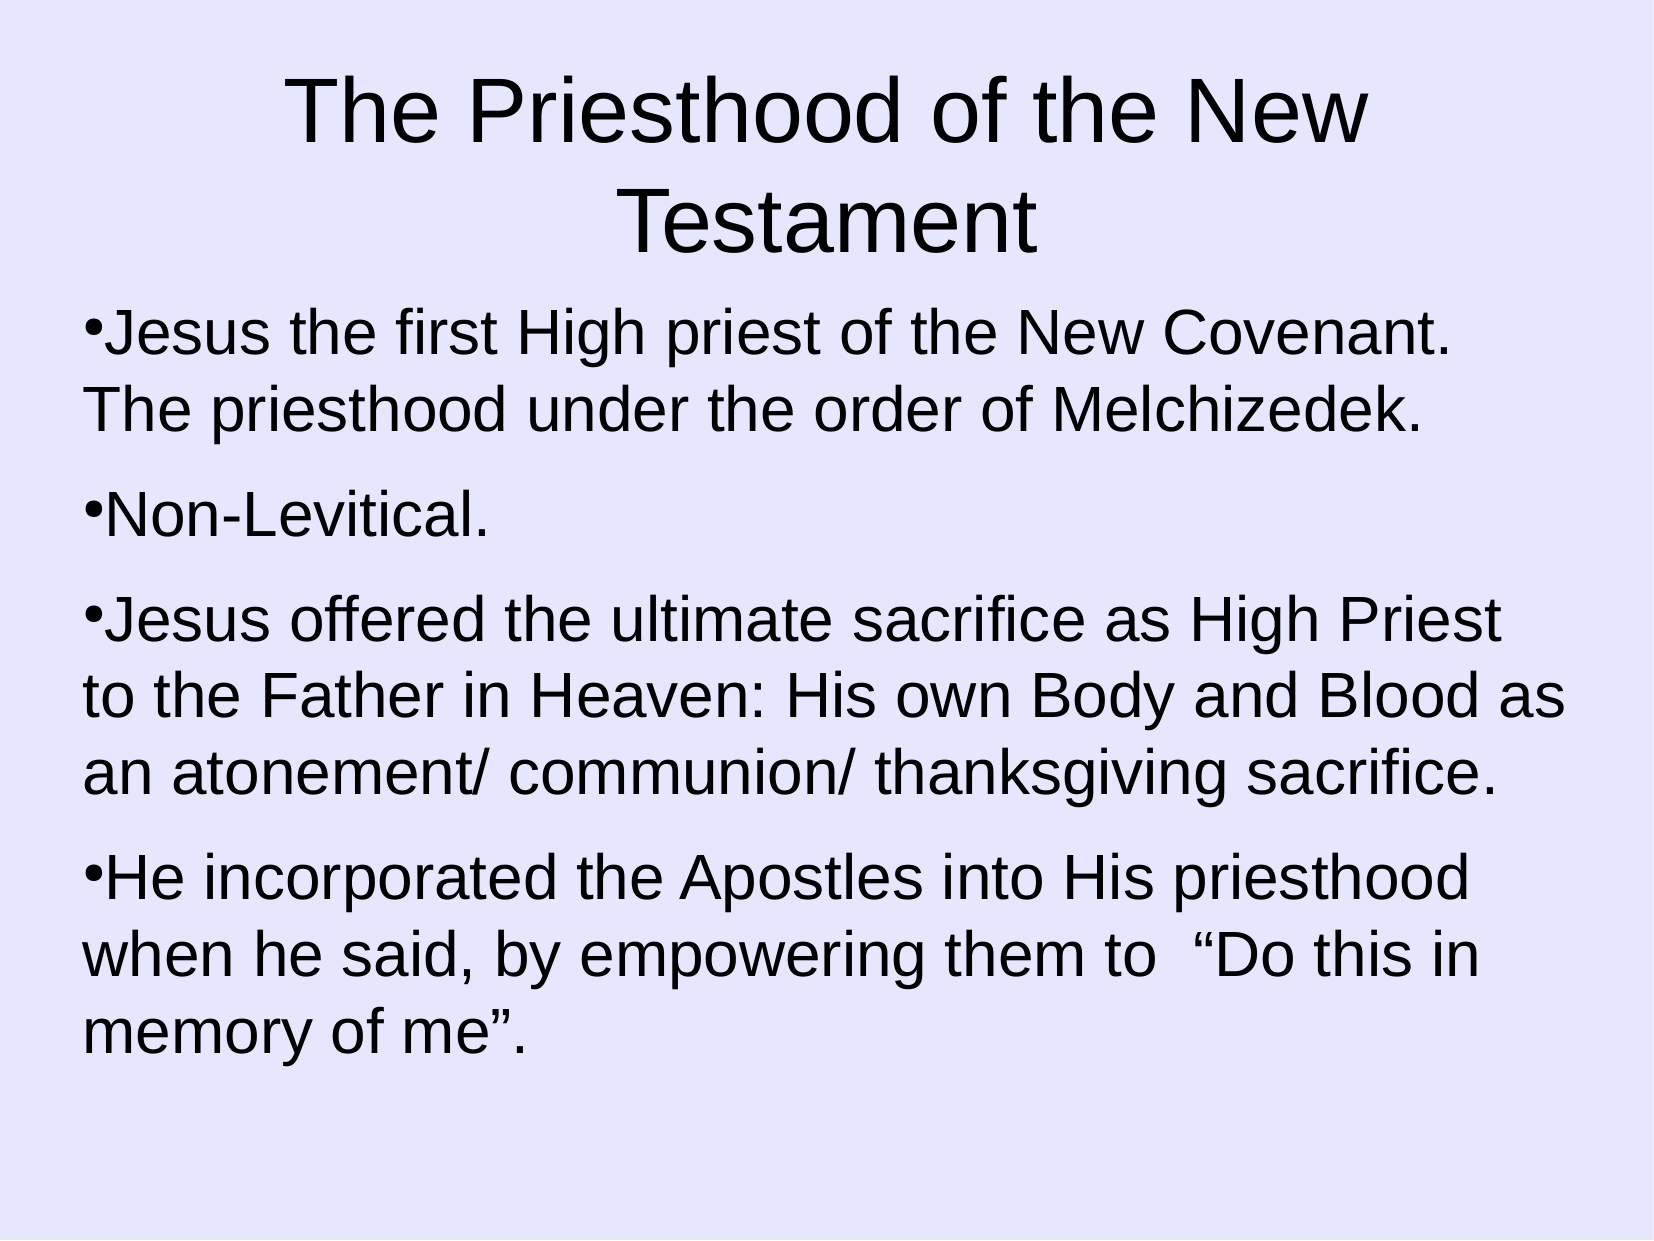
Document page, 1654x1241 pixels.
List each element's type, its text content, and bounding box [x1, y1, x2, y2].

title The Priesthood of the New Testament [82, 50, 1571, 256]
list Jesus the first High priest of the New Covenant. The priesthood under the order of Melchizedek. Non-Levitical. Jesus offered the ultimate sacrifice as High Priest to the Father in Heaven: His own Body and Blood as an atonement/ communion/ thanksgiving sacrifice. He incorporated the Apostles into His priesthood when he said, by empowering them to “Do this in memory of me”. [82, 290, 1571, 1127]
